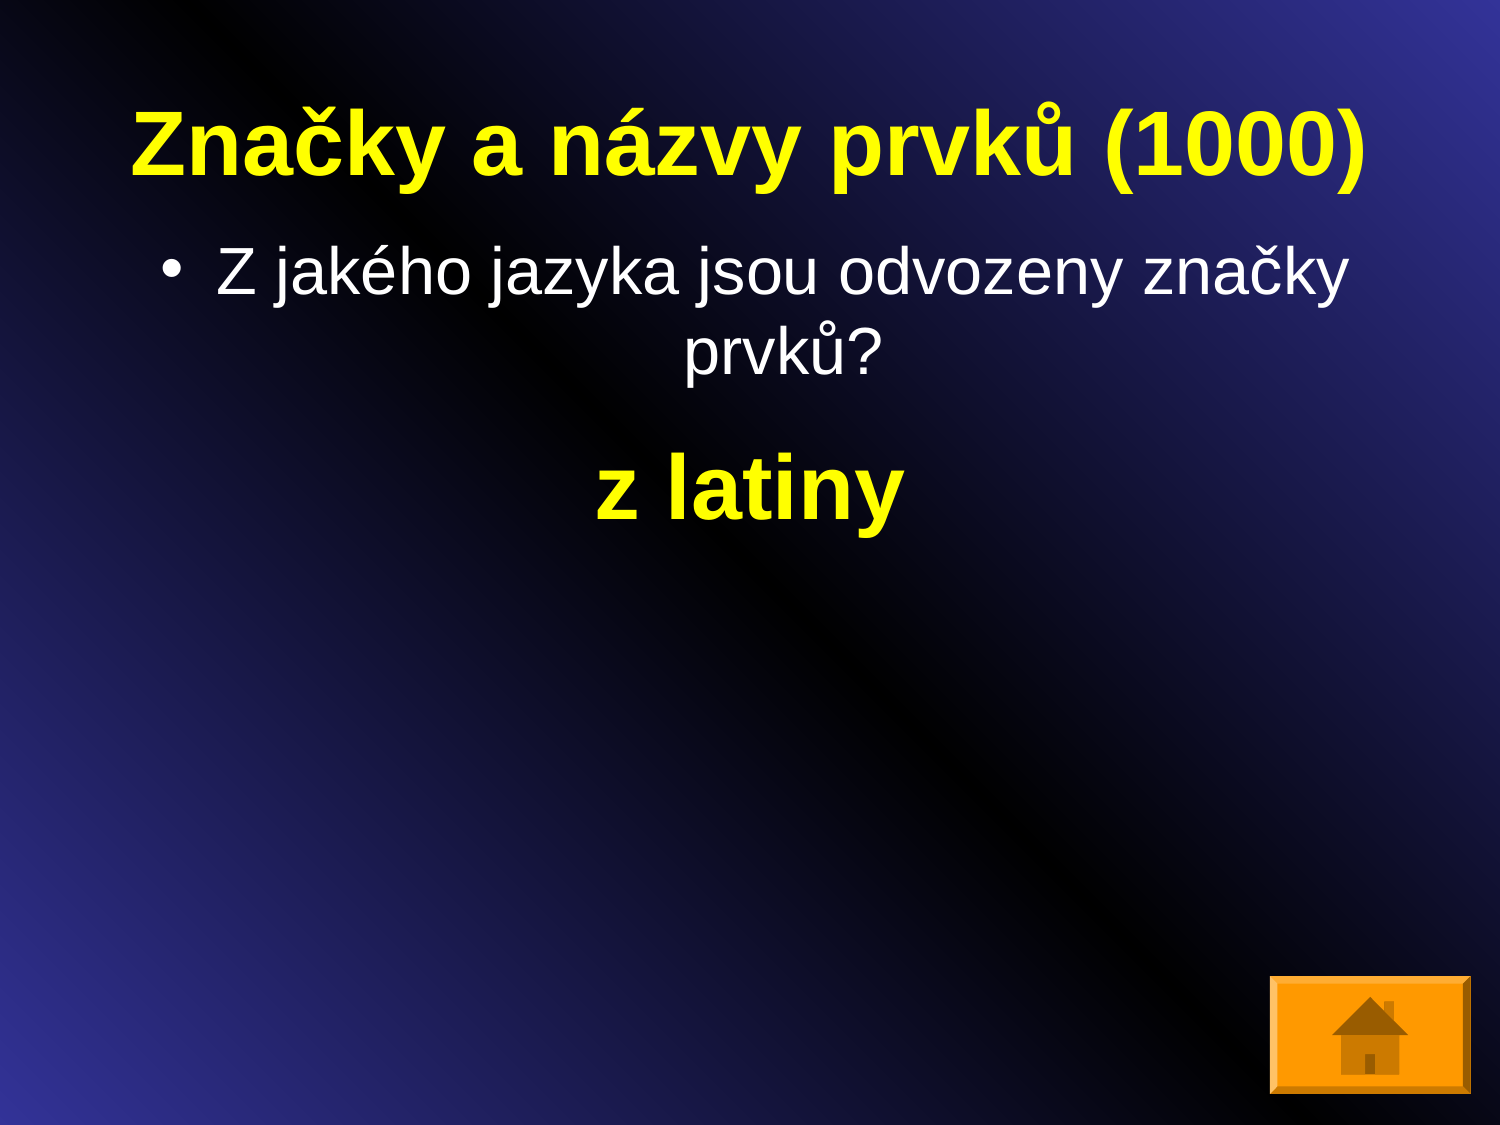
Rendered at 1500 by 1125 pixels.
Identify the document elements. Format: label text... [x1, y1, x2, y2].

text_box [1271, 976, 1471, 1094]
list Z jakého jazyka jsou odvozeny značky prvků? [41, 219, 1471, 409]
title Značky a názvy prvků (1000) [75, 45, 1426, 219]
text_box z latiny [29, 420, 1471, 547]
